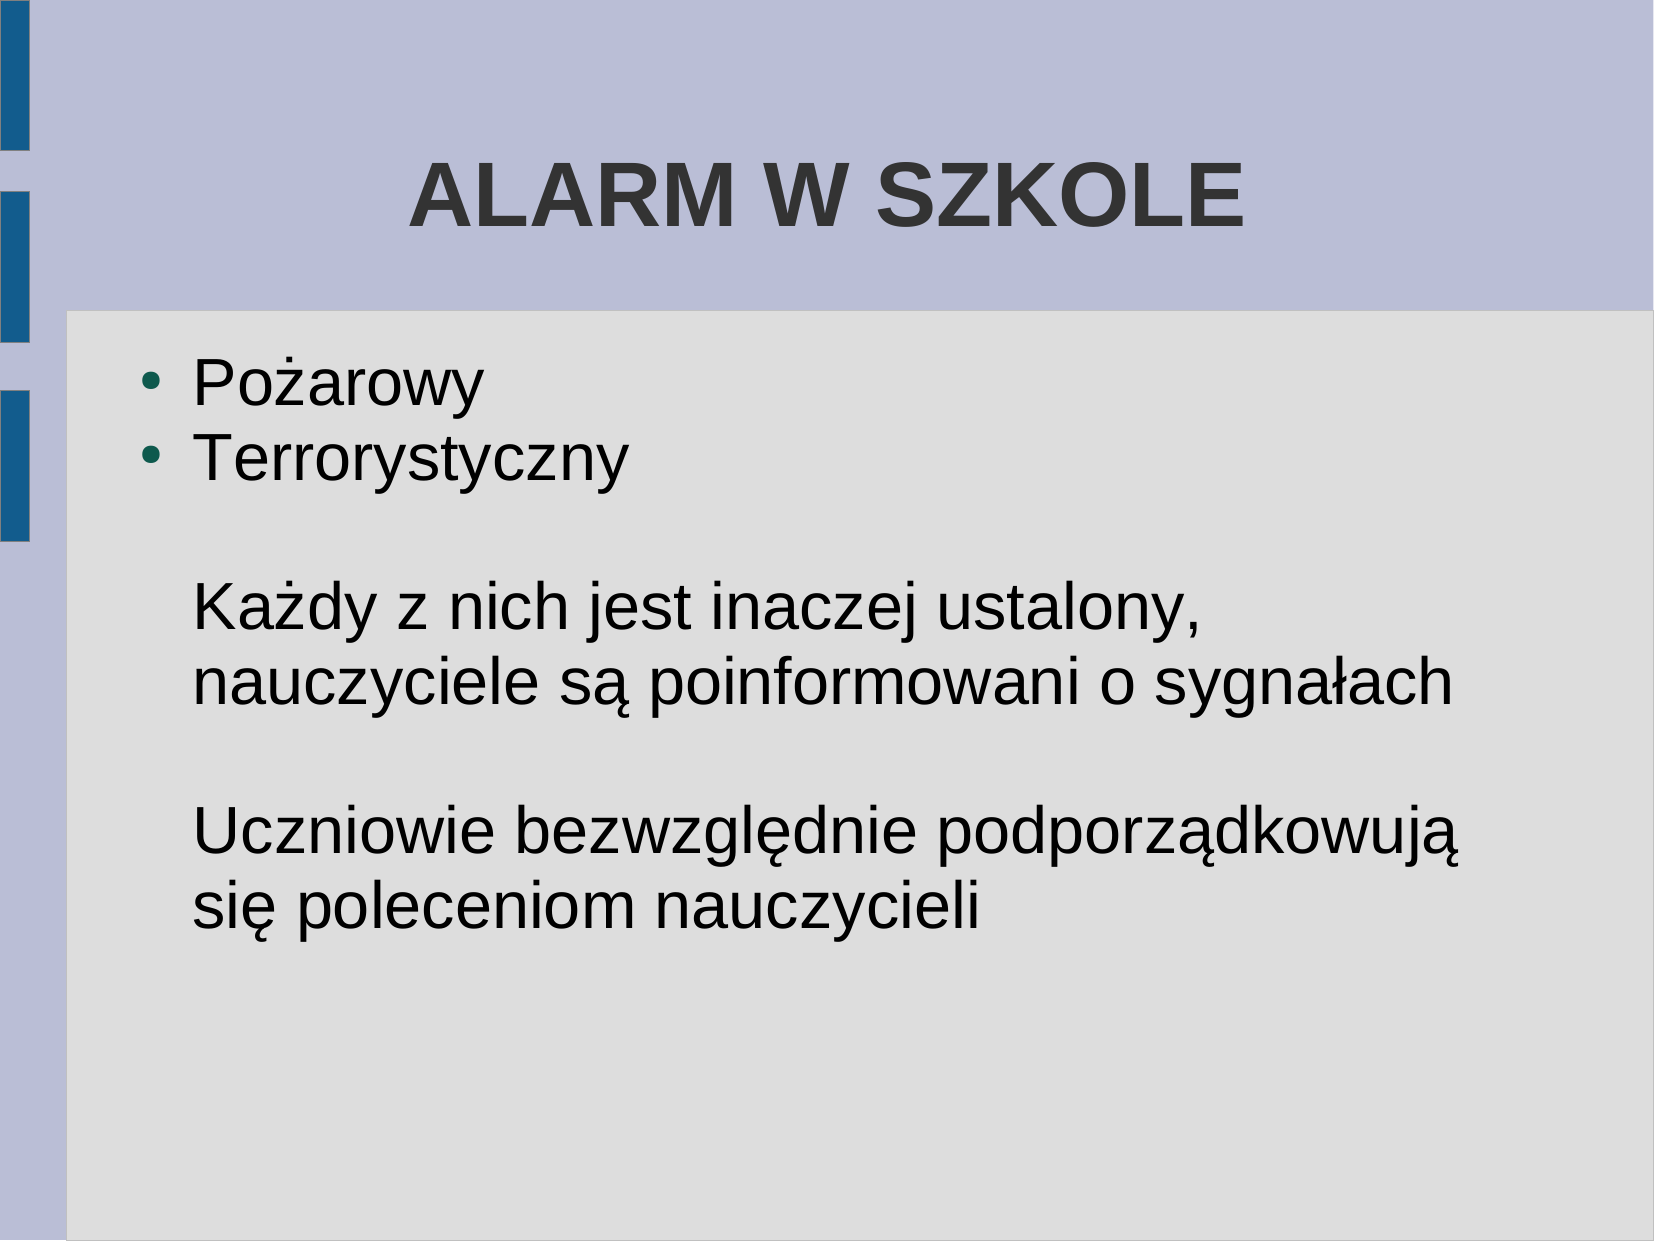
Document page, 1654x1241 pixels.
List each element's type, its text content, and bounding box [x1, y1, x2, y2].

title ALARM W SZKOLE [121, 91, 1534, 299]
list Pożarowy Terrorystyczny Każdy z nich jest inaczej ustalony, nauczyciele są poinformowani o sygnałach Uczniowie bezwzględnie podporządkowują się poleceniom nauczycieli [121, 344, 1534, 1127]
